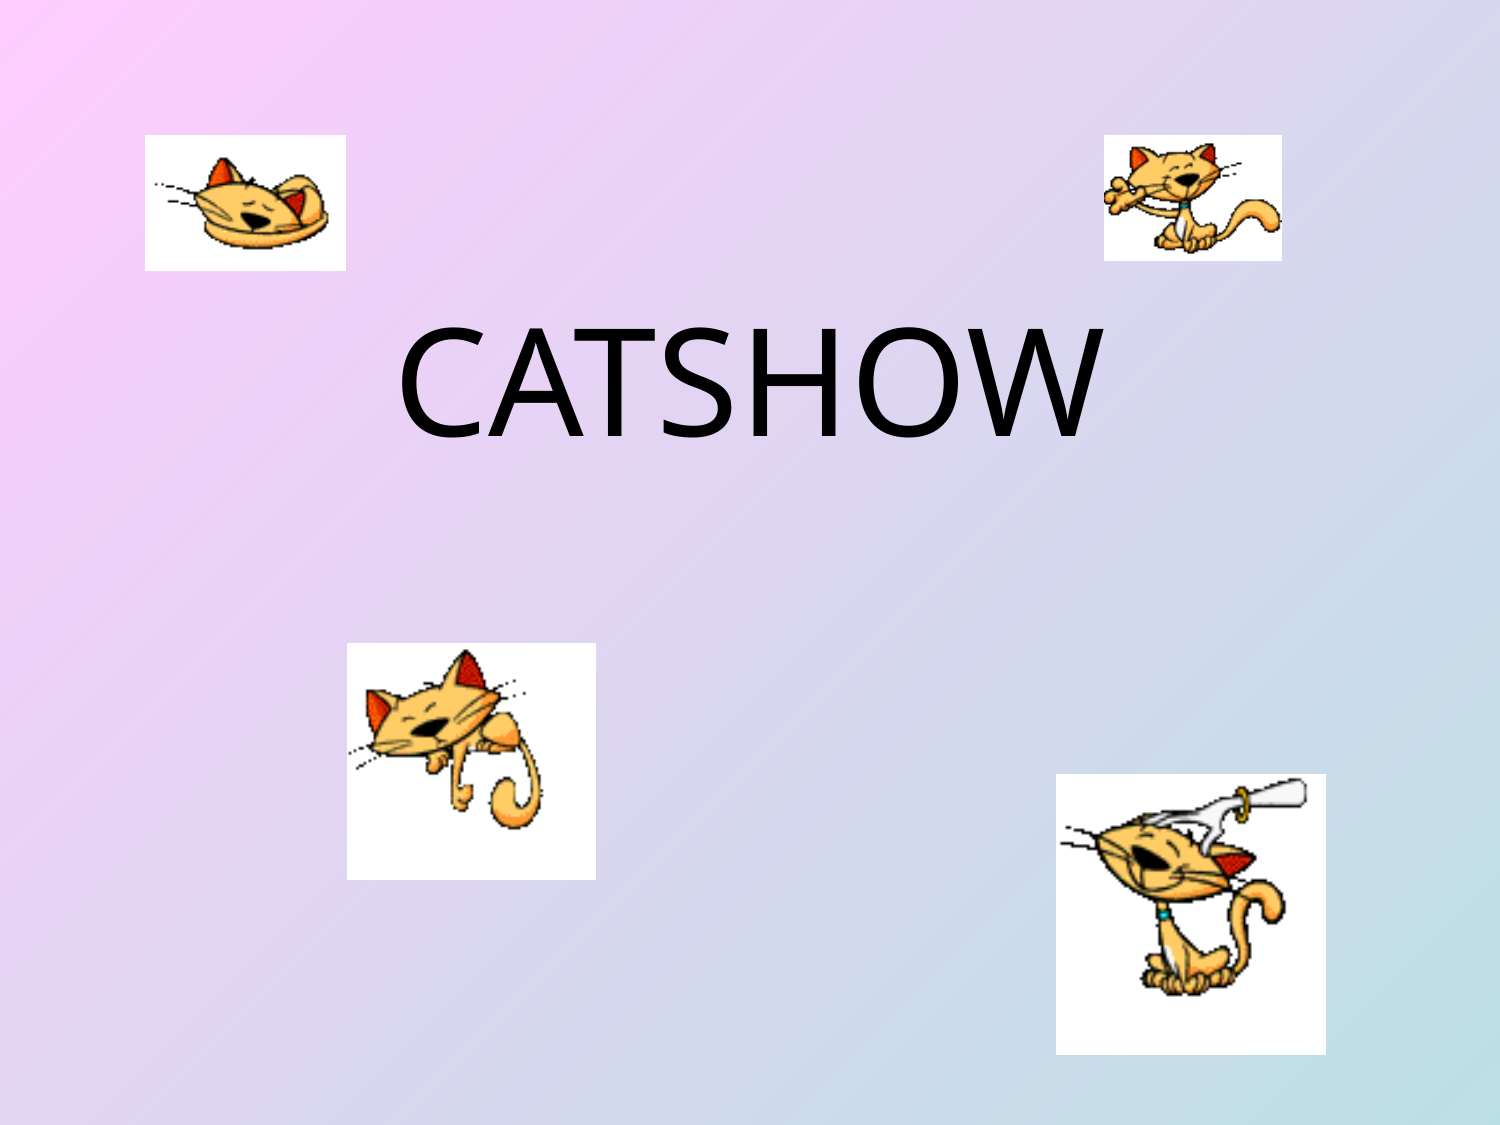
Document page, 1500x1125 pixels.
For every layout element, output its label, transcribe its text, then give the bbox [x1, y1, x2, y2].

picture [1104, 135, 1282, 261]
title CATSHOW [112, 255, 1388, 497]
picture [145, 135, 346, 271]
picture [1056, 774, 1326, 1055]
picture [347, 643, 596, 880]
chart [348, 645, 597, 881]
chart [147, 137, 349, 274]
